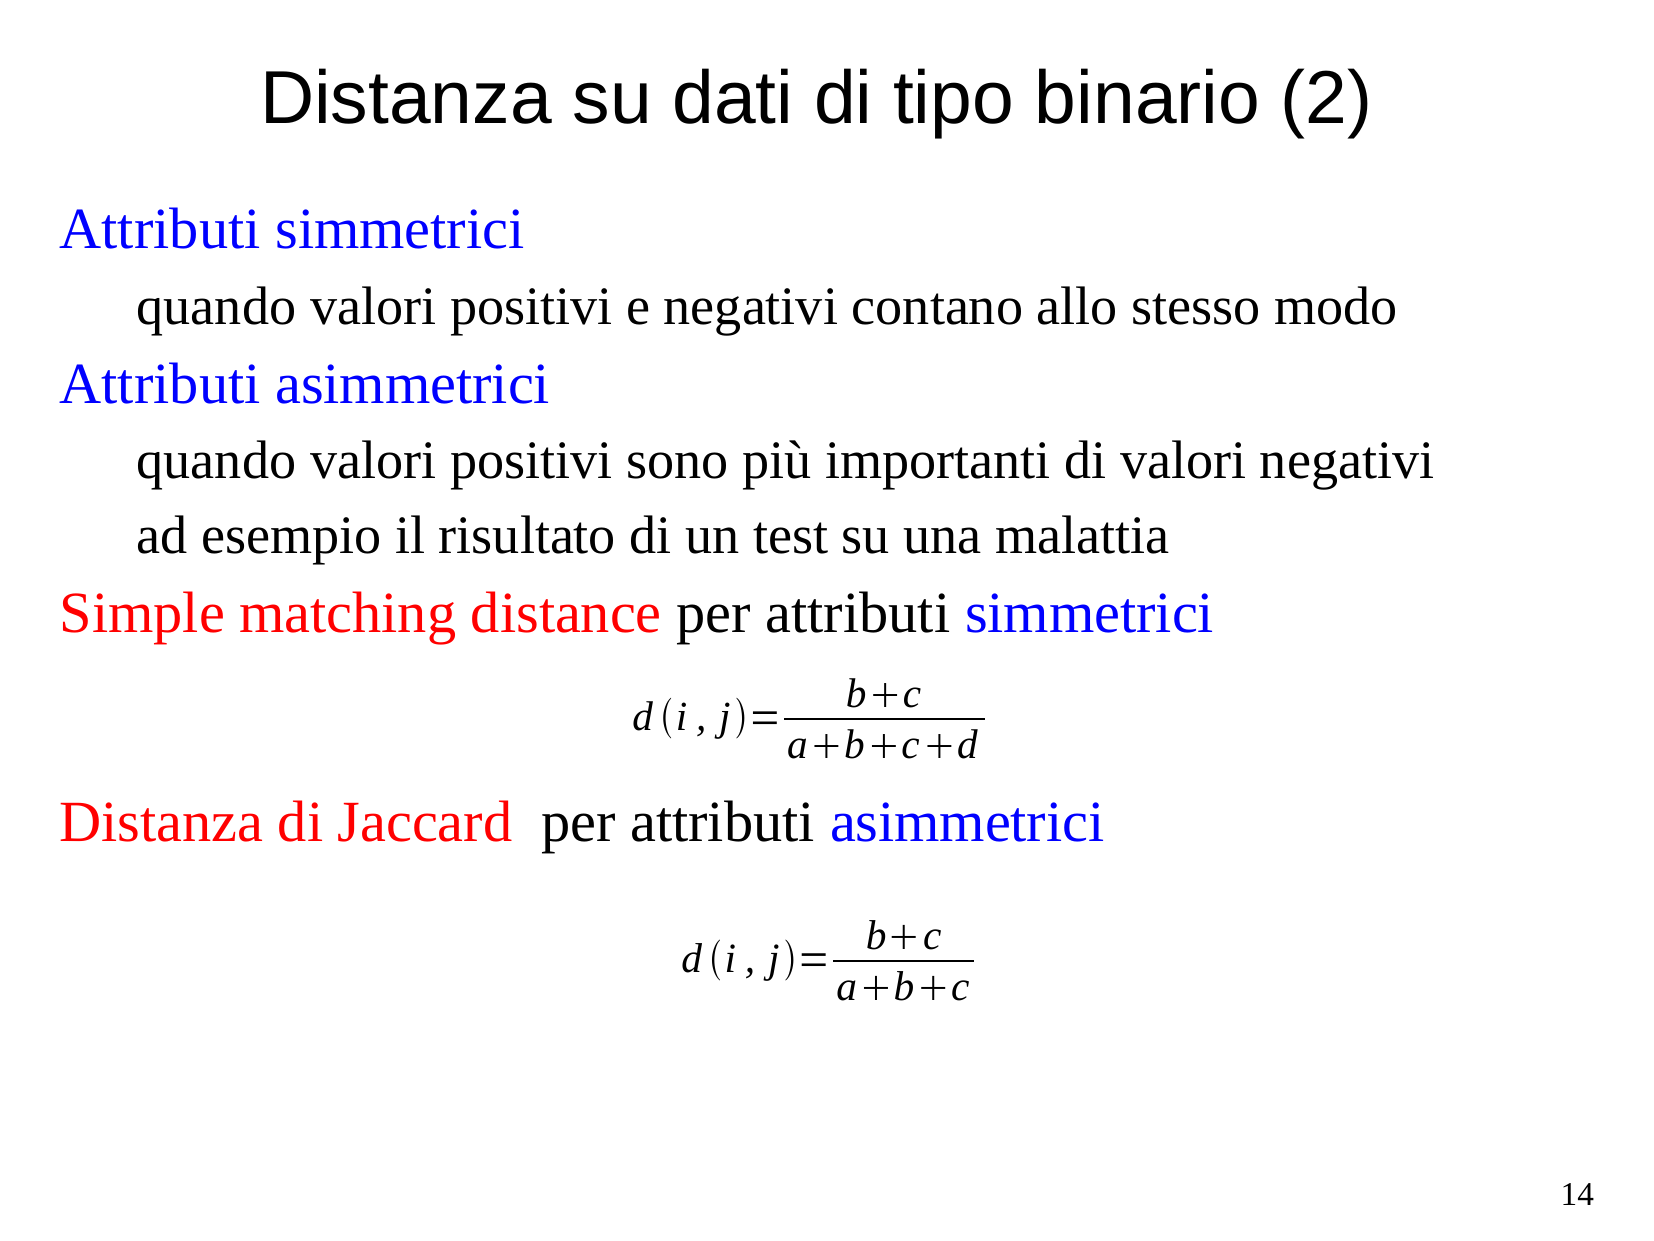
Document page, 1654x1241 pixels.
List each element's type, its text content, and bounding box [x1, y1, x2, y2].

list Attributi simmetrici quando valori positivi e negativi contano allo stesso modo Attributi asimmetrici quando valori positivi sono più importanti di valori negativi ad esempio il risultato di un test su una malattia Simple matching distance per attributi simmetrici Distanza di Jaccard per attributi asimmetrici [42, 196, 1612, 1187]
title Distanza su dati di tipo binario (2) [37, 30, 1617, 166]
chart [673, 911, 982, 1011]
chart [624, 669, 993, 769]
